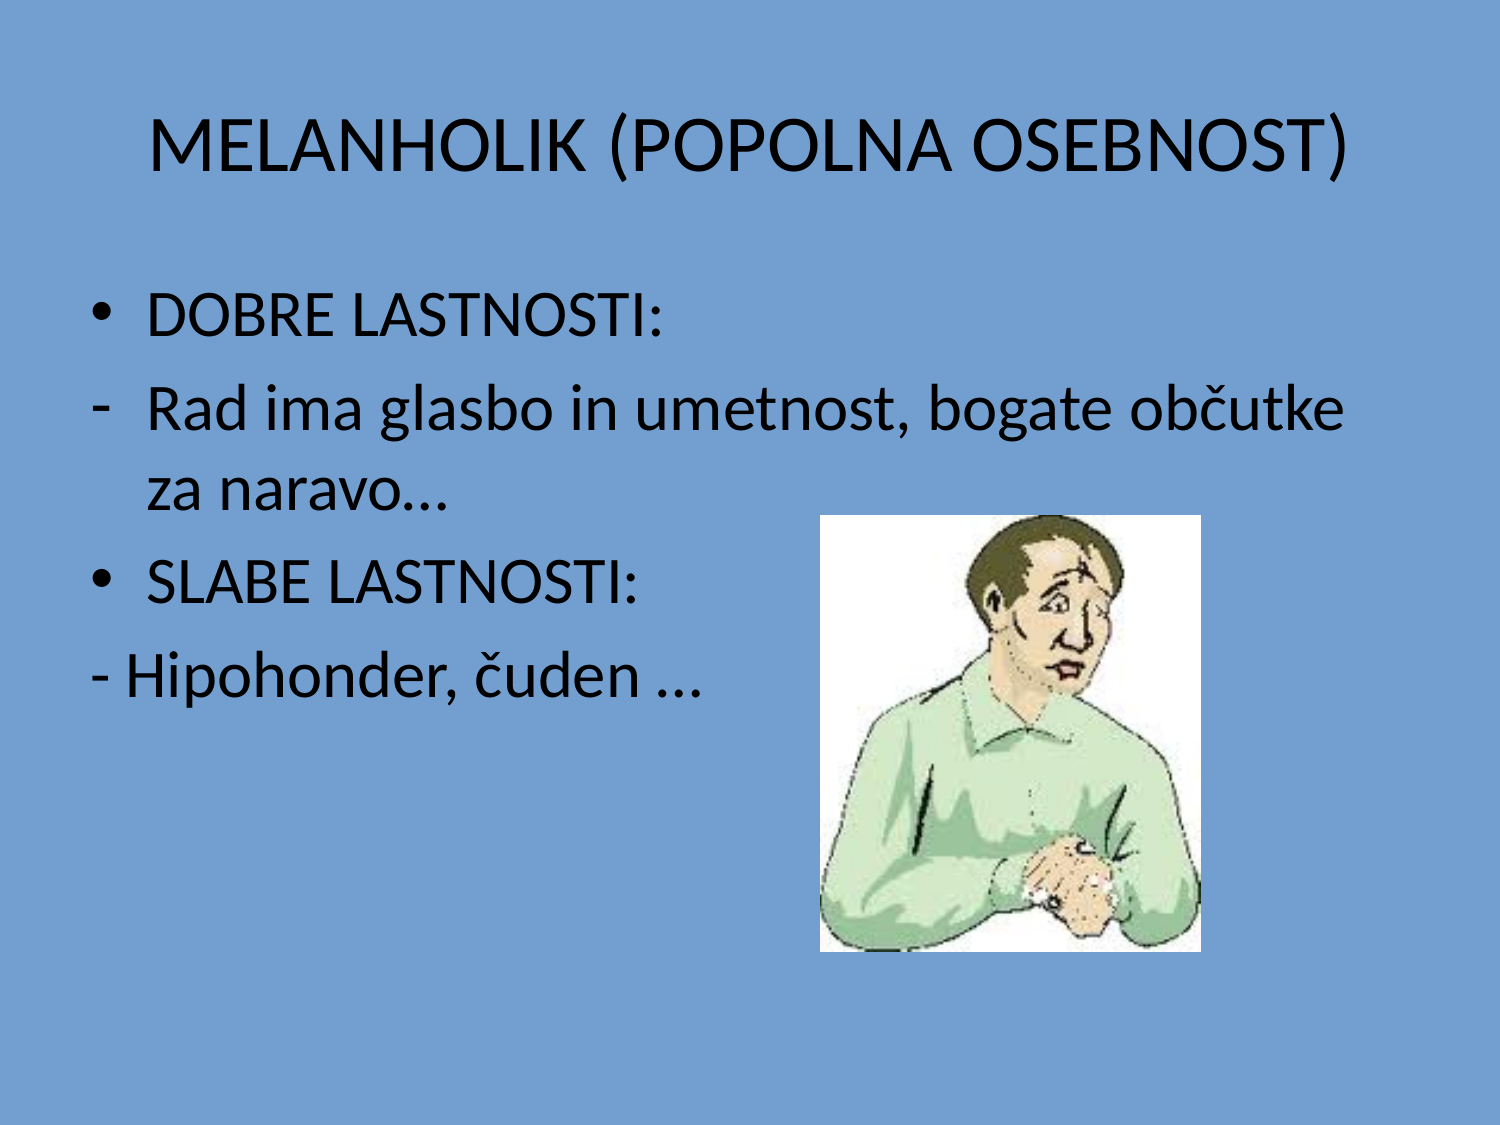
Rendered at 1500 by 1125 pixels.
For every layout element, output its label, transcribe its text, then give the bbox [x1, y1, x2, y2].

list DOBRE LASTNOSTI: Rad ima glasbo in umetnost, bogate občutke za naravo… SLABE LASTNOSTI: - Hipohonder, čuden … [75, 262, 1425, 1005]
picture [820, 515, 1201, 953]
title MELANHOLIK (POPOLNA OSEBNOST) [75, 45, 1425, 233]
